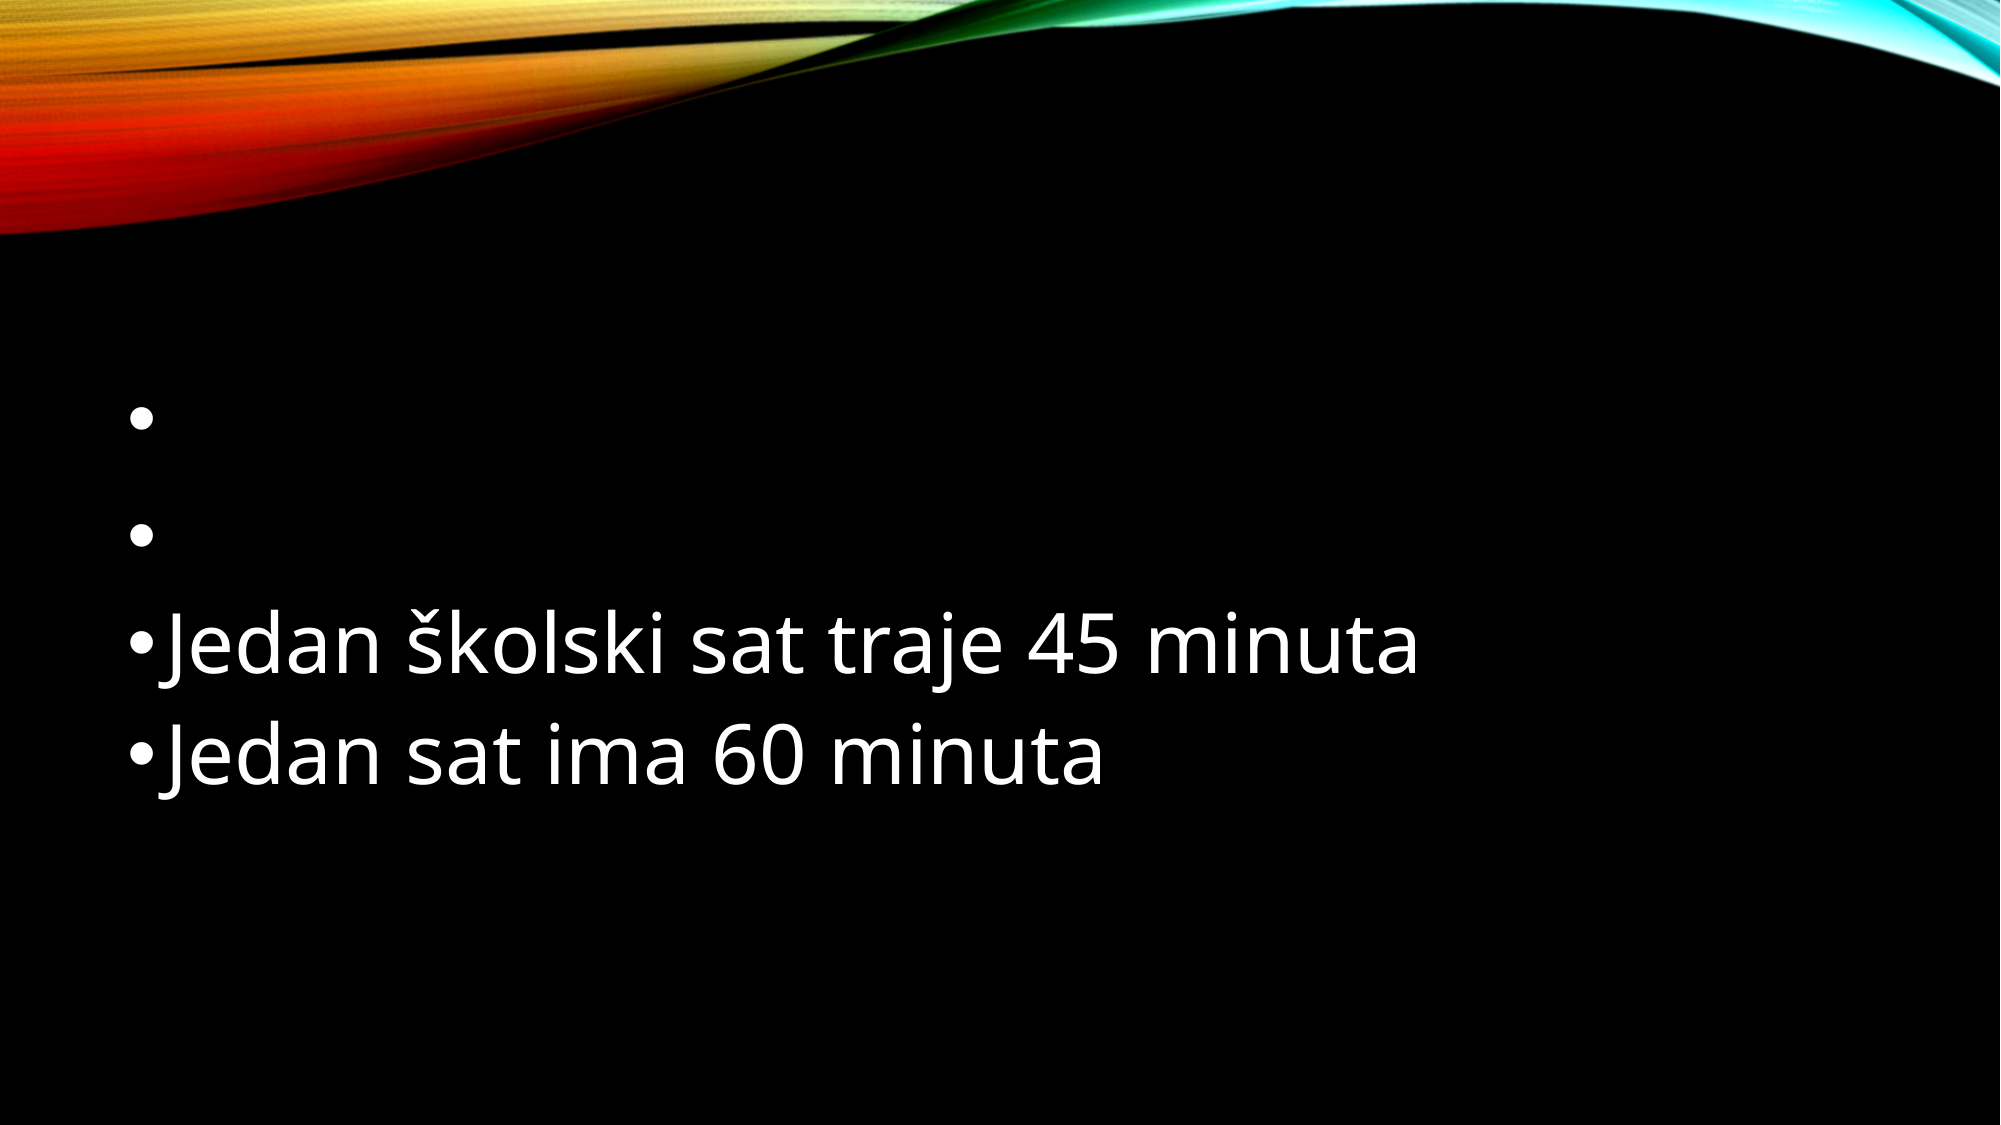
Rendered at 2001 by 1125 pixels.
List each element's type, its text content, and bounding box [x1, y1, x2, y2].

list Jedan školski sat traje 45 minuta Jedan sat ima 60 minuta [112, 360, 1888, 1021]
